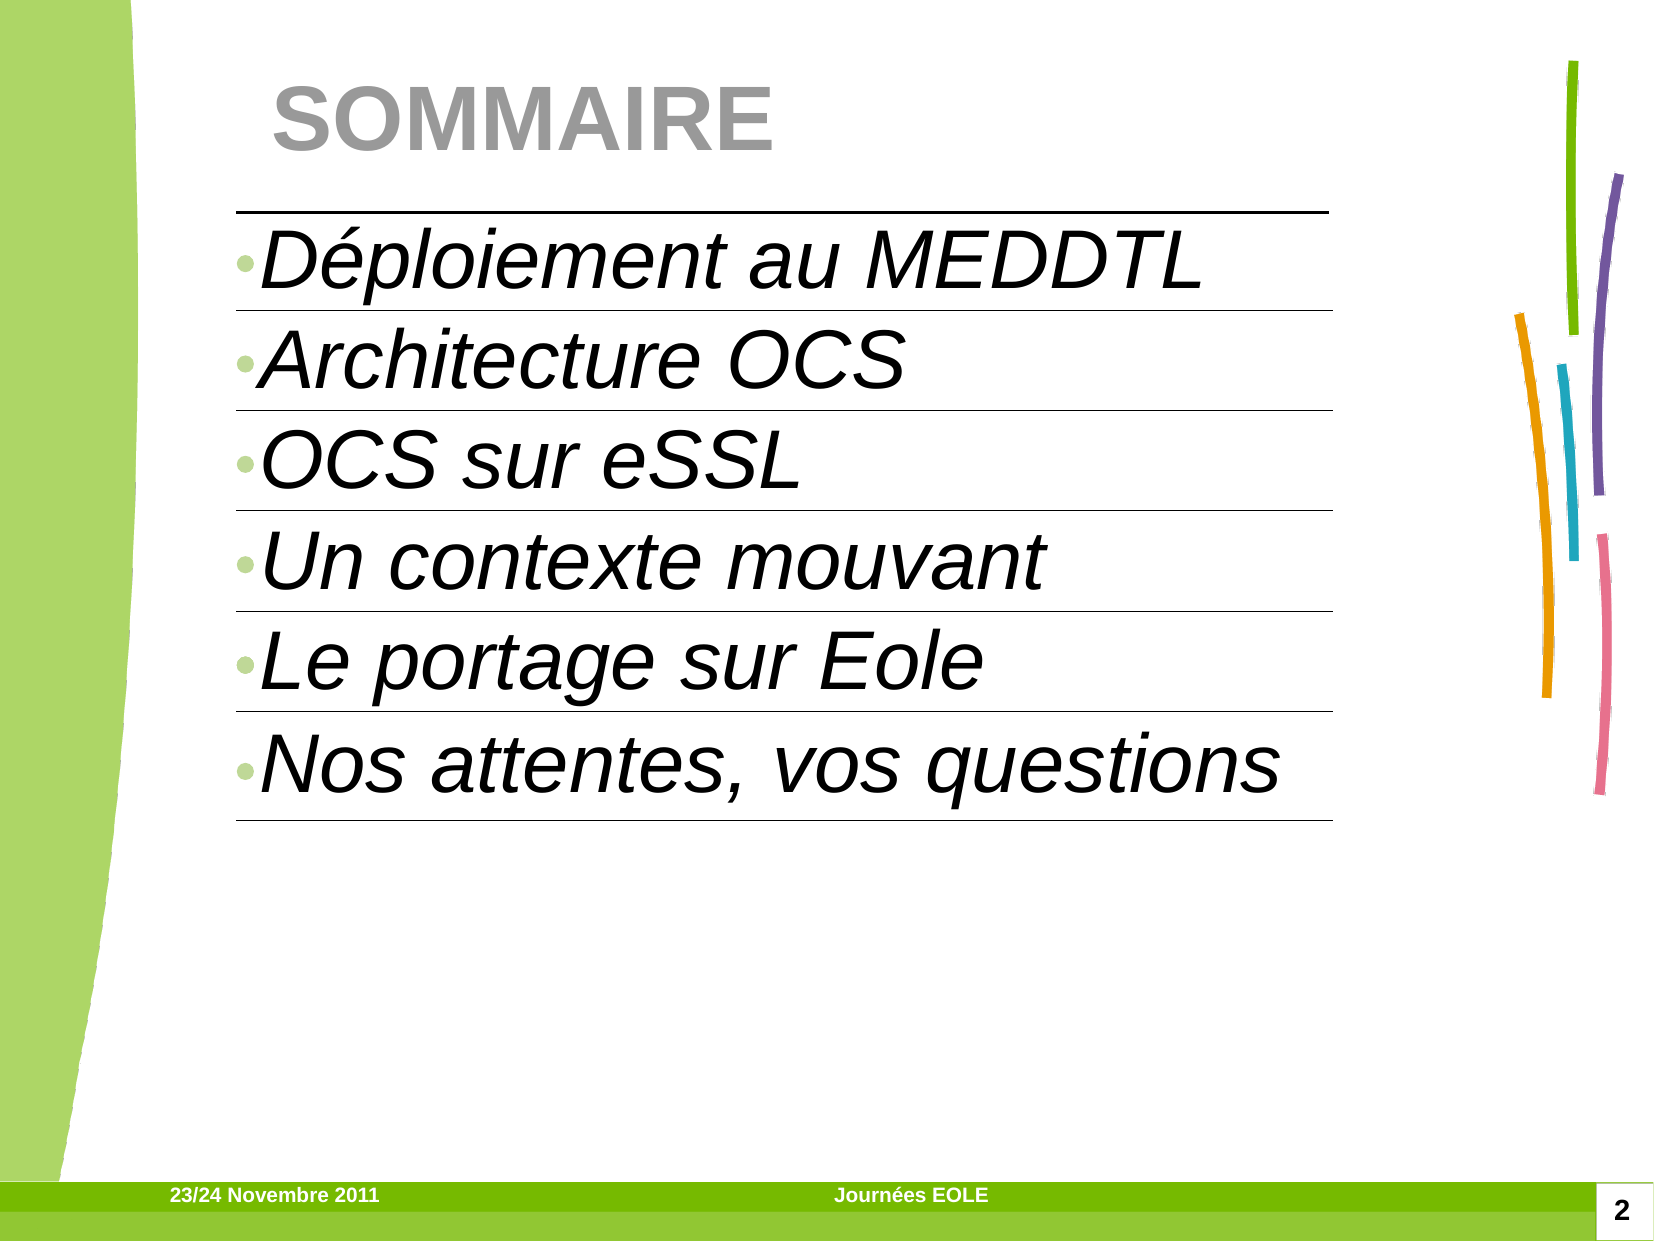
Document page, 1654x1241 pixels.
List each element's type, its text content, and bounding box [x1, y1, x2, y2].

text_box [236, 355, 254, 373]
title SOMMAIRE [236, 67, 1506, 171]
text_box Architecture OCS [259, 311, 1245, 411]
text_box [236, 556, 254, 574]
text_box [236, 255, 254, 273]
text_box [236, 455, 254, 473]
text_box OCS sur eSSL [259, 411, 1245, 509]
text_box Déploiement au MEDDTL [259, 208, 1300, 310]
text_box [236, 762, 254, 781]
text_box Le portage sur Eole [259, 567, 1359, 670]
text_box [236, 656, 254, 674]
text_box Nos attentes, vos questions [259, 670, 1359, 857]
picture [0, 0, 1654, 1241]
text_box Un contexte mouvant [259, 509, 1245, 567]
